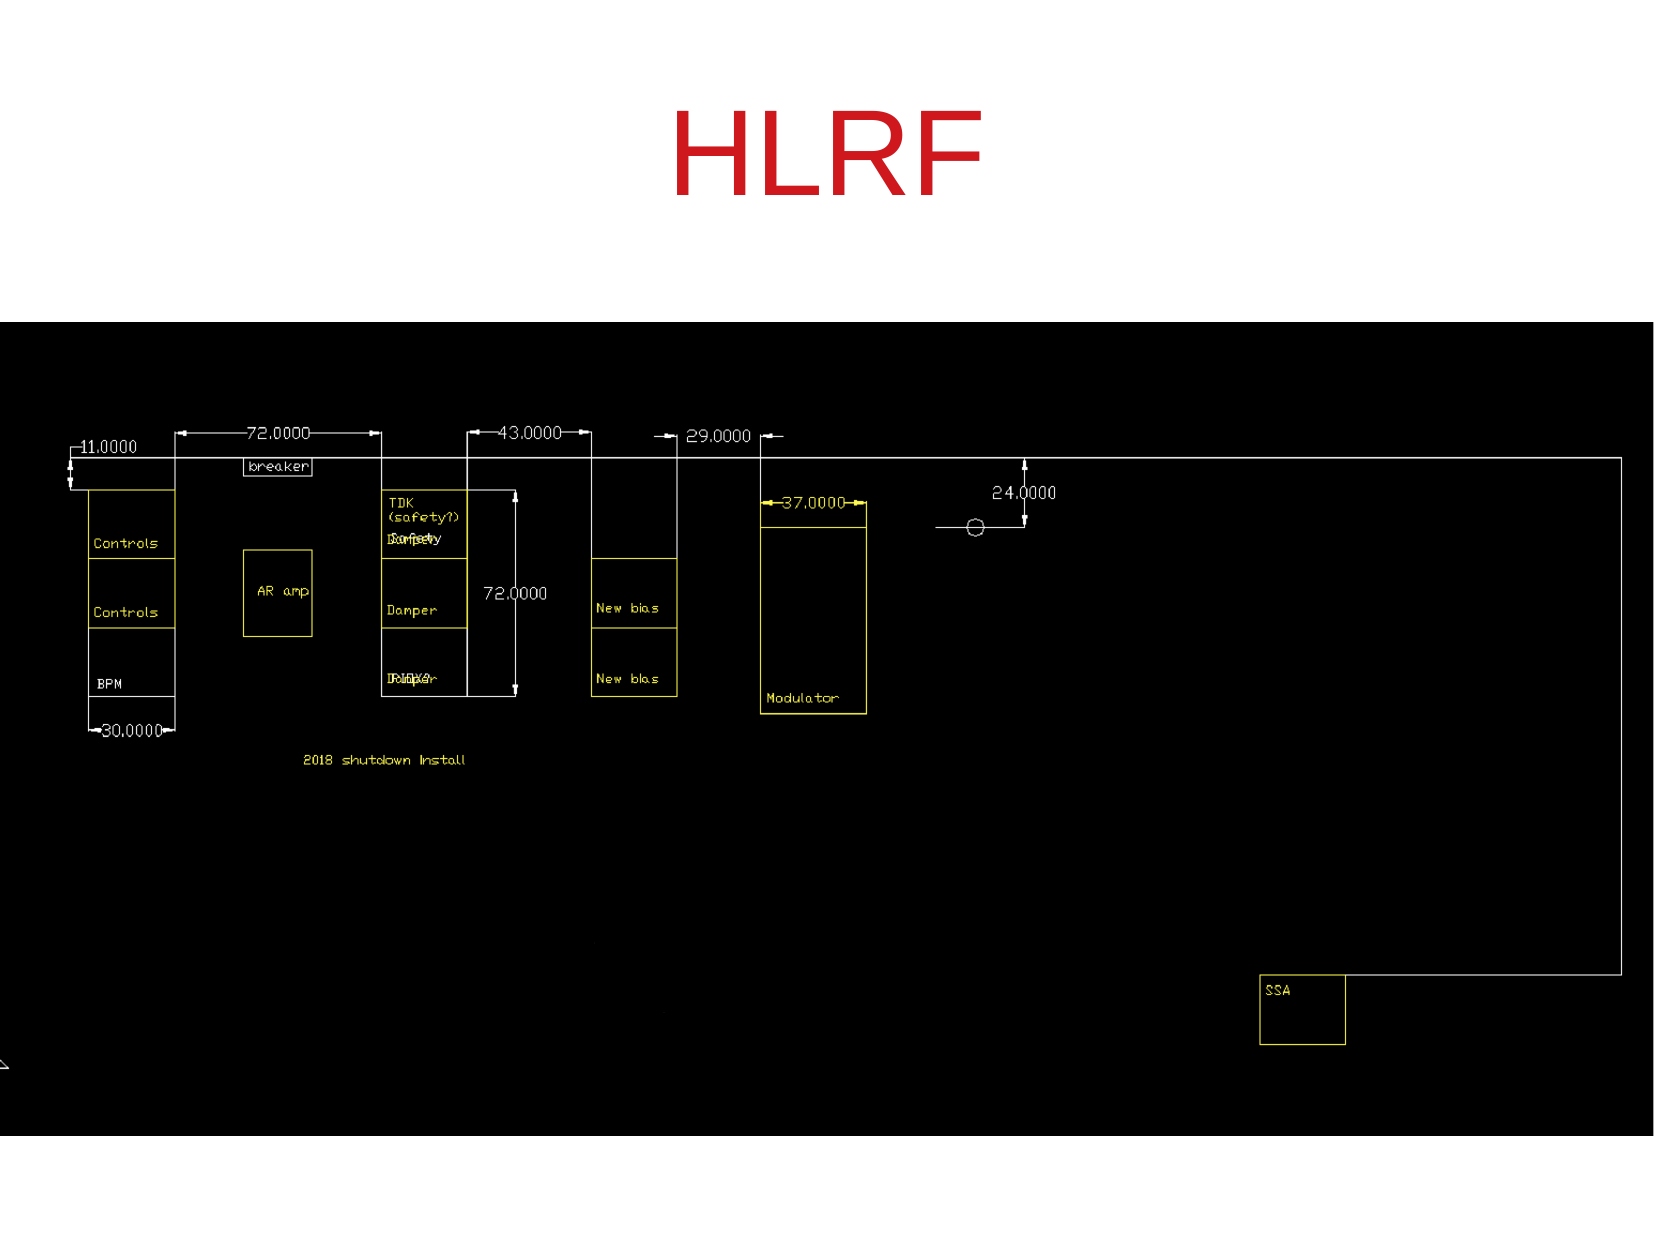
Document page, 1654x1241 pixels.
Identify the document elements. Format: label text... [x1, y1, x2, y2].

picture [0, 322, 1654, 1136]
title HLRF [82, 49, 1571, 257]
